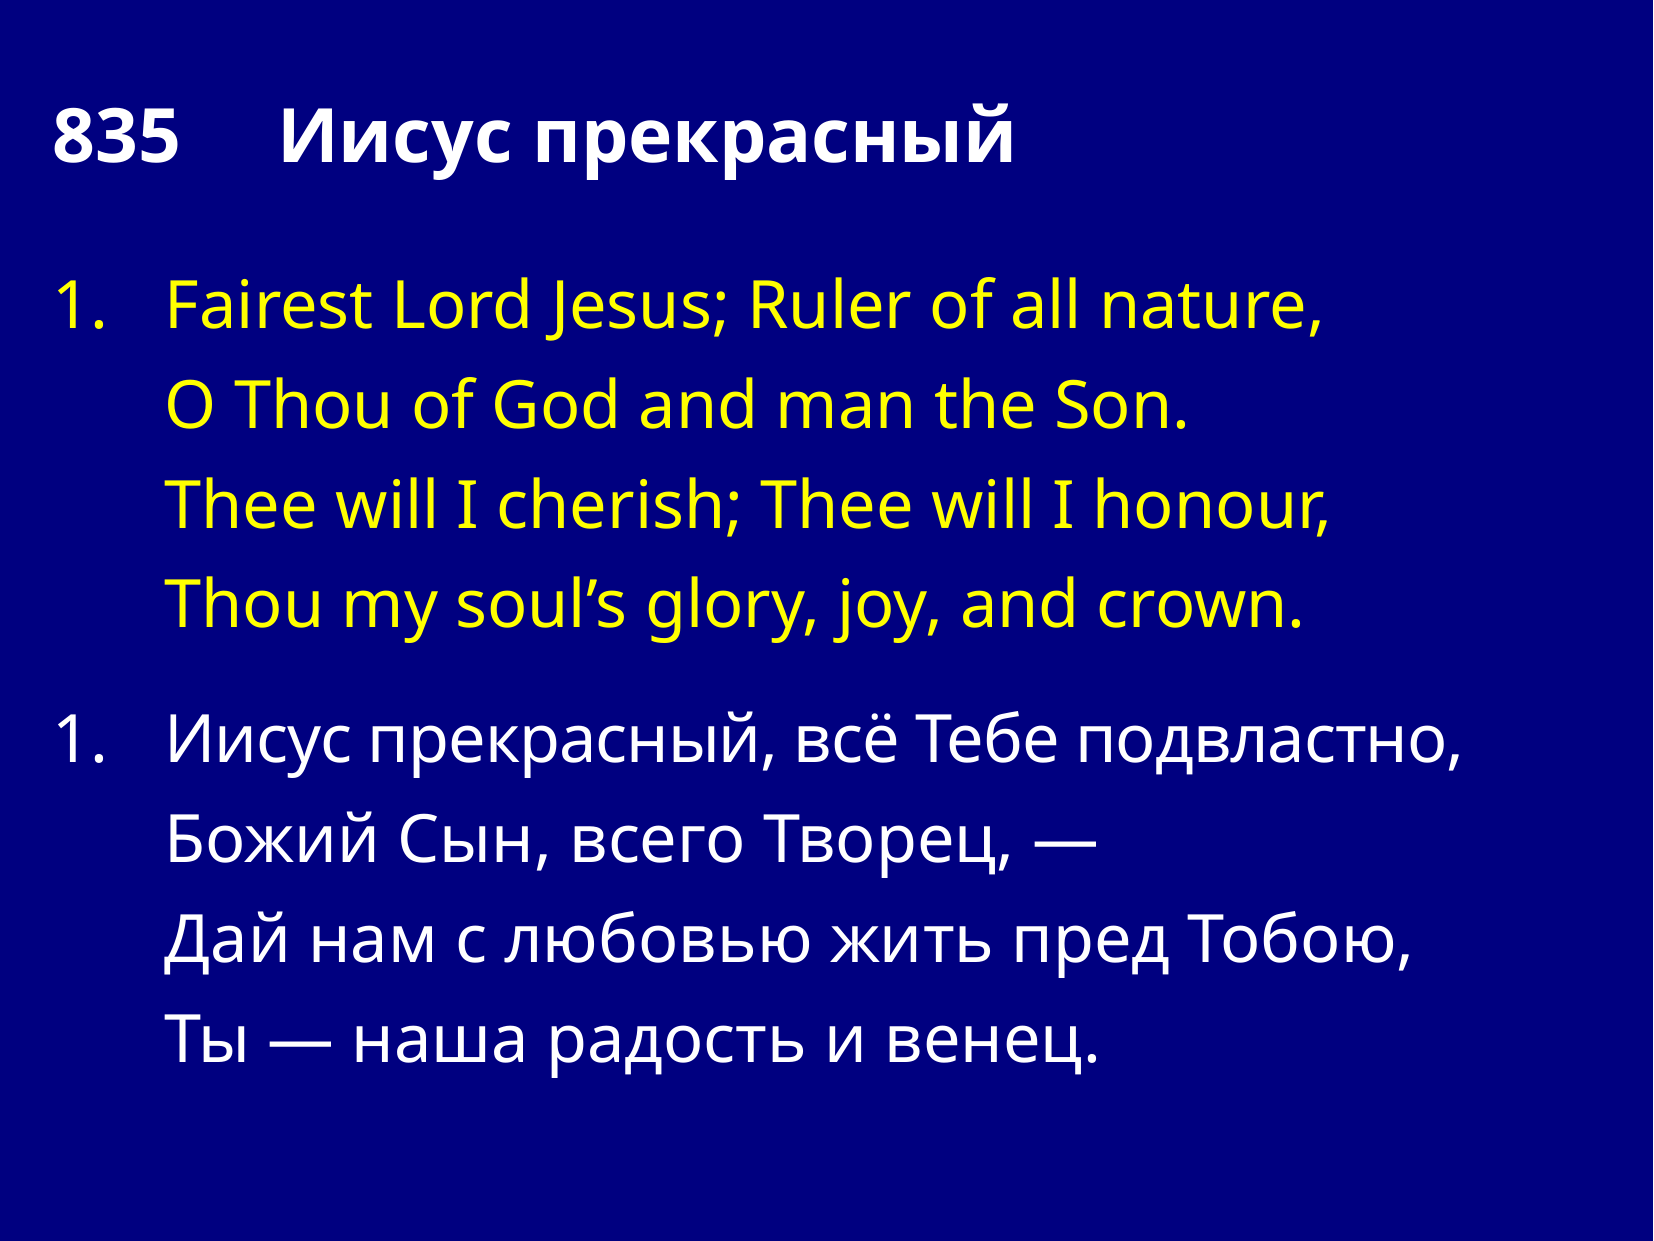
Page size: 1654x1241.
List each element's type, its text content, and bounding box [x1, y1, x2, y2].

text_box 1. Иисус прекрасный, всё Тебе подвластно, Божий Сын, всего Творец, — Дай нам с любовью жить пред Тобою, Ты — наша радость и венец. [37, 675, 1651, 1163]
text_box 1. Fairest Lord Jesus; Ruler of all nature, O Thou of God and man the Son. Thee will I cherish; Thee will I honour, Thou my soul’s glory, joy, and crown. [37, 188, 1576, 638]
text_box 835 Иисус прекрасный [37, 75, 1576, 188]
